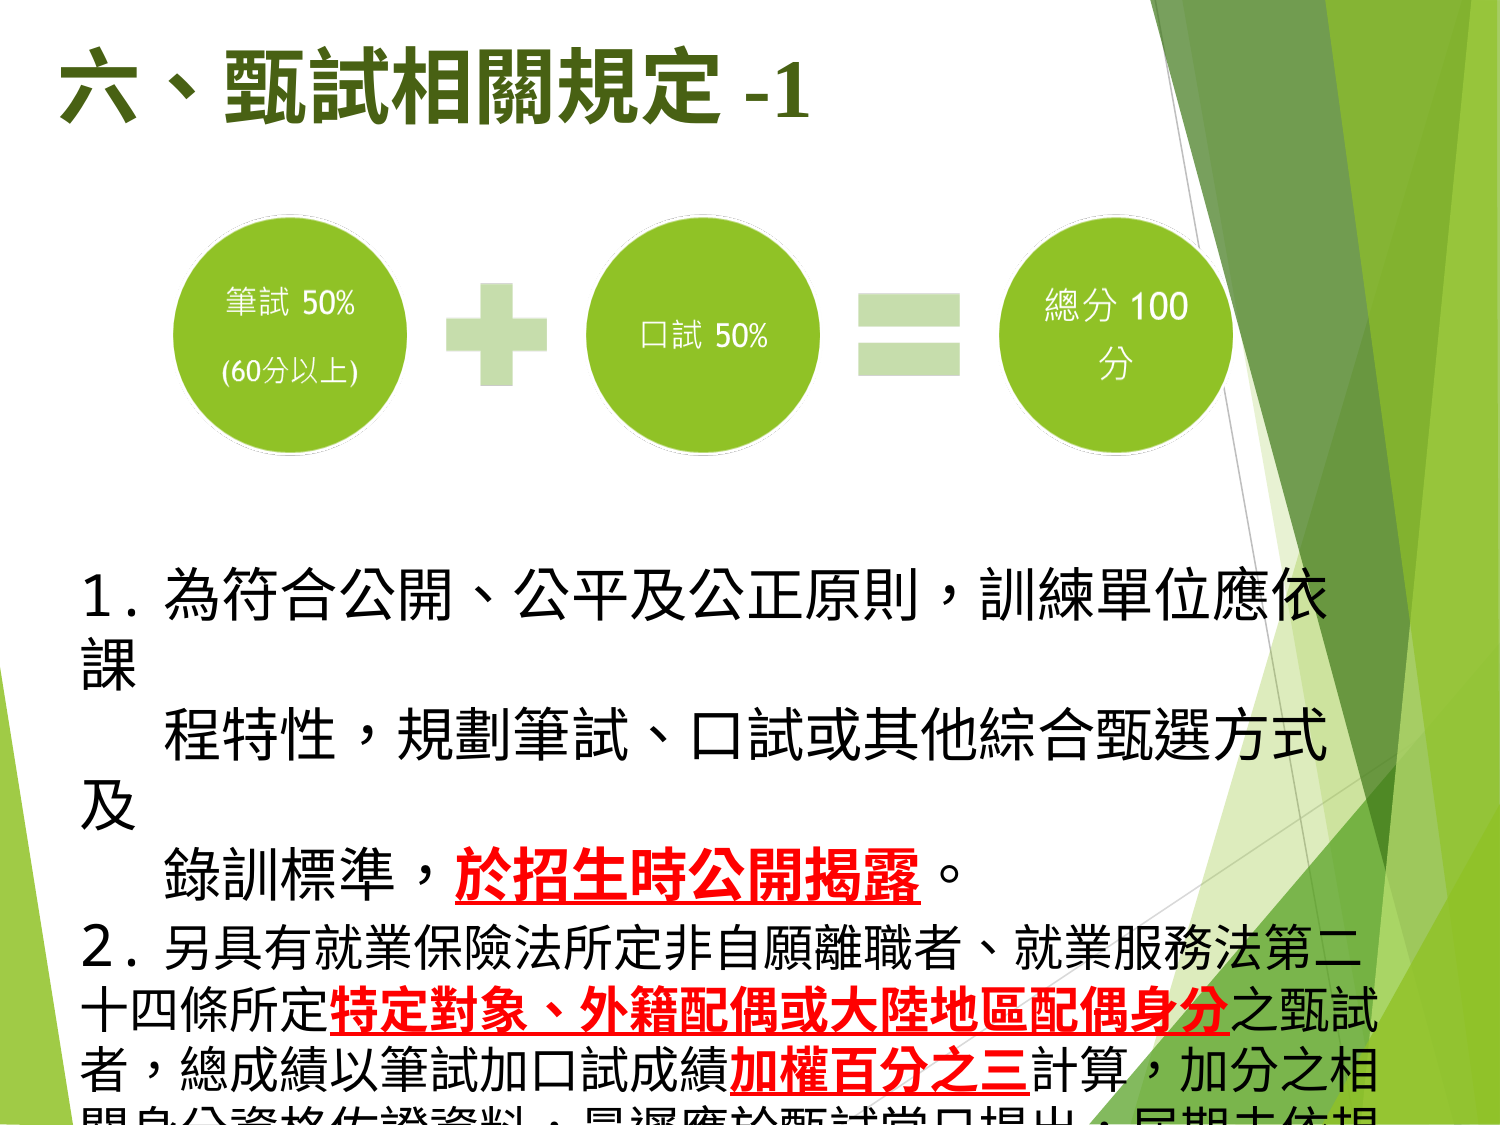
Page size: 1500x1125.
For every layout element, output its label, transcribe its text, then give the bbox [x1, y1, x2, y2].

text_box 六、甄試相關規定-1 [42, 26, 1377, 143]
picture [170, 141, 1236, 528]
text_box 1.為符合公開、公平及公正原則，訓練單位應依課 程特性，規劃筆試、口試或其他綜合甄選方式及 錄訓標準，於招生時公開揭露。 2.另具有就業保險法所定非自願離職者、就業服務法第二十四條所定特定對象、外籍配偶或大陸地區配偶身分之甄試者，總成績以筆試加口試成績加權百分之三計算，加分之相關身分資格佐證資料，最遲應於甄試當日提出，屆期未依規定提出者，視同放棄加分資格 [64, 550, 1399, 1125]
